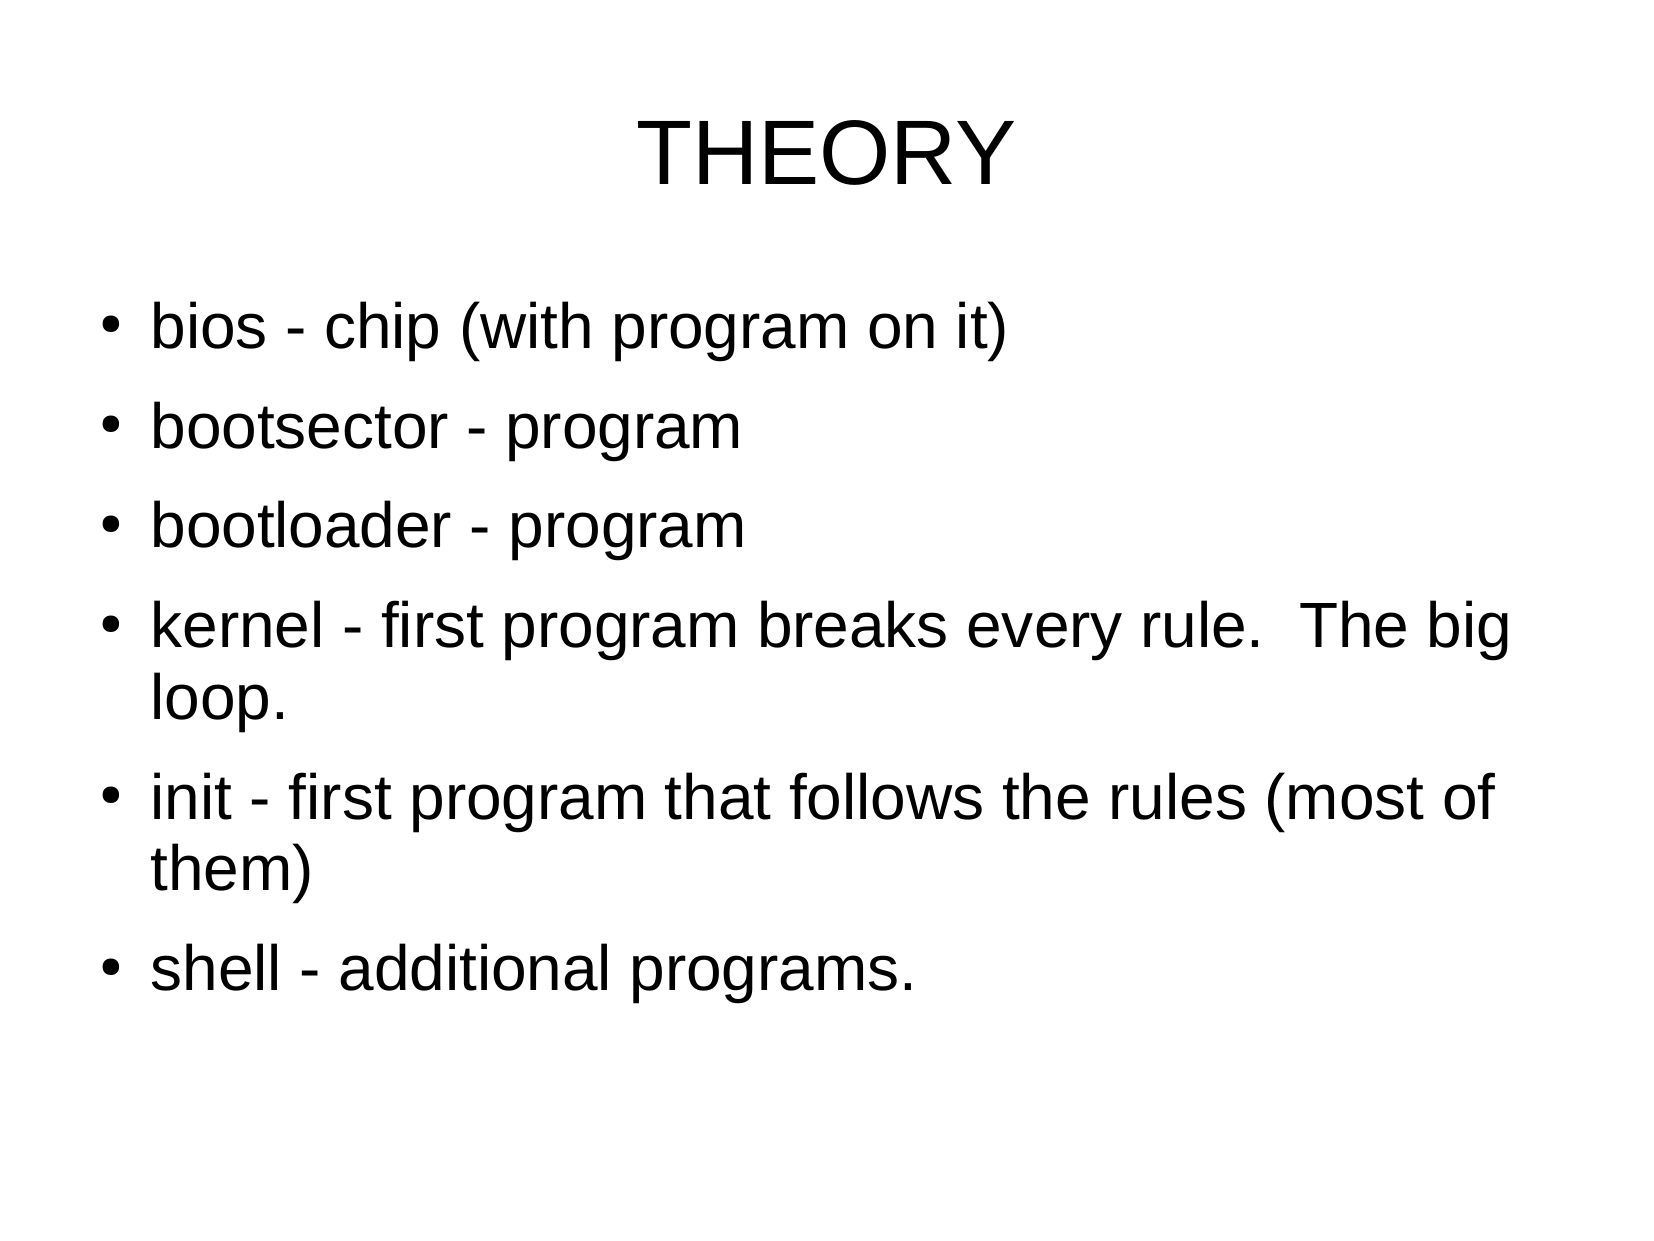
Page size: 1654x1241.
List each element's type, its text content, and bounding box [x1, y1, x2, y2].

list bios - chip (with program on it) bootsector - program bootloader - program kernel - first program breaks every rule. The big loop. init - first program that follows the rules (most of them) shell - additional programs. [82, 290, 1538, 1010]
title THEORY [82, 49, 1571, 257]
